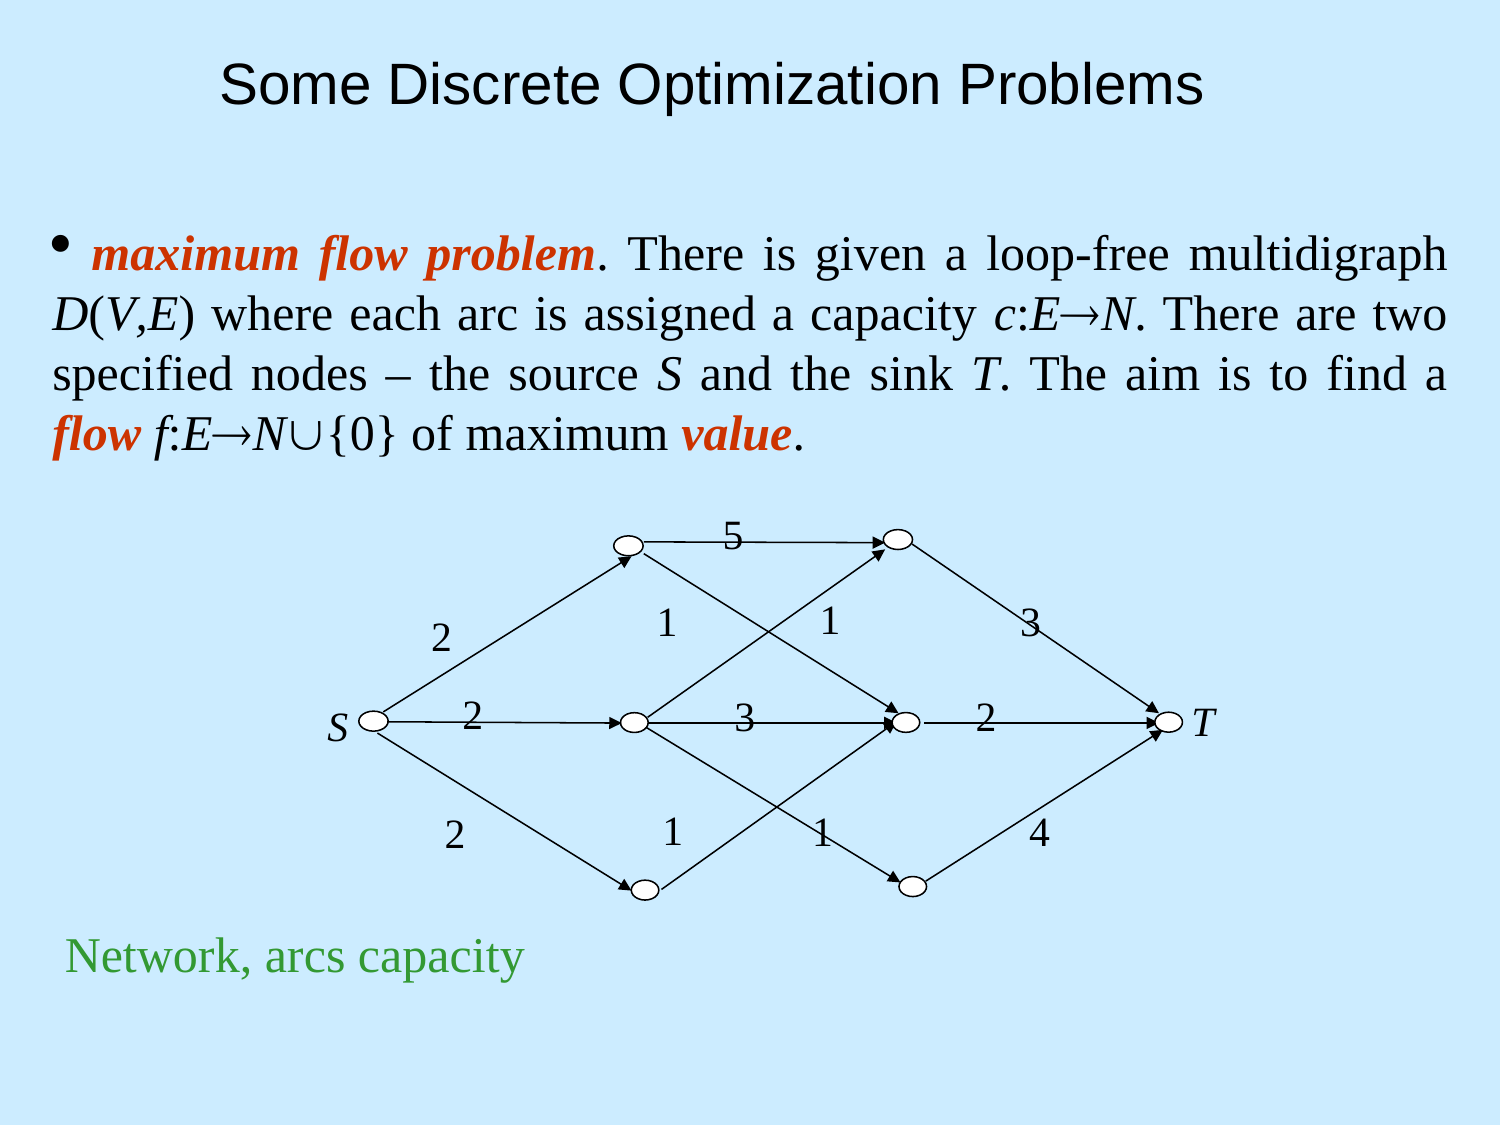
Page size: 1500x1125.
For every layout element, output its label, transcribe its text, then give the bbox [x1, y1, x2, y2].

text_box [883, 529, 913, 550]
text_box 1 [797, 797, 915, 847]
text_box 1 [641, 586, 753, 660]
text_box Network, arcs capacity [50, 915, 563, 991]
text_box 1 [647, 795, 782, 856]
text_box 3 [1005, 586, 1115, 637]
text_box [1154, 712, 1176, 733]
text_box 2 [447, 680, 586, 747]
text_box [620, 712, 649, 733]
text_box 3 [719, 681, 829, 748]
text_box [631, 880, 659, 901]
text_box T [1176, 687, 1271, 748]
text_box 1 [804, 584, 912, 650]
text_box 2 [416, 601, 543, 663]
text_box 4 [1014, 797, 1157, 854]
text_box 5 [708, 500, 829, 576]
text_box 2 [960, 681, 1090, 730]
text_box [898, 876, 927, 897]
text_box maximum flow problem. There is given a loop-free multidigraph D(V,E) where each arc is assigned a capacity c:EN. There are two specified nodes – the source S and the sink T. The aim is to find a flow f:EN{0} of maximum value. [37, 212, 1463, 468]
title Some Discrete Optimization Problems [0, 0, 1463, 175]
text_box [613, 535, 644, 556]
text_box [892, 712, 920, 733]
text_box S [312, 691, 426, 754]
text_box 2 [429, 798, 547, 845]
